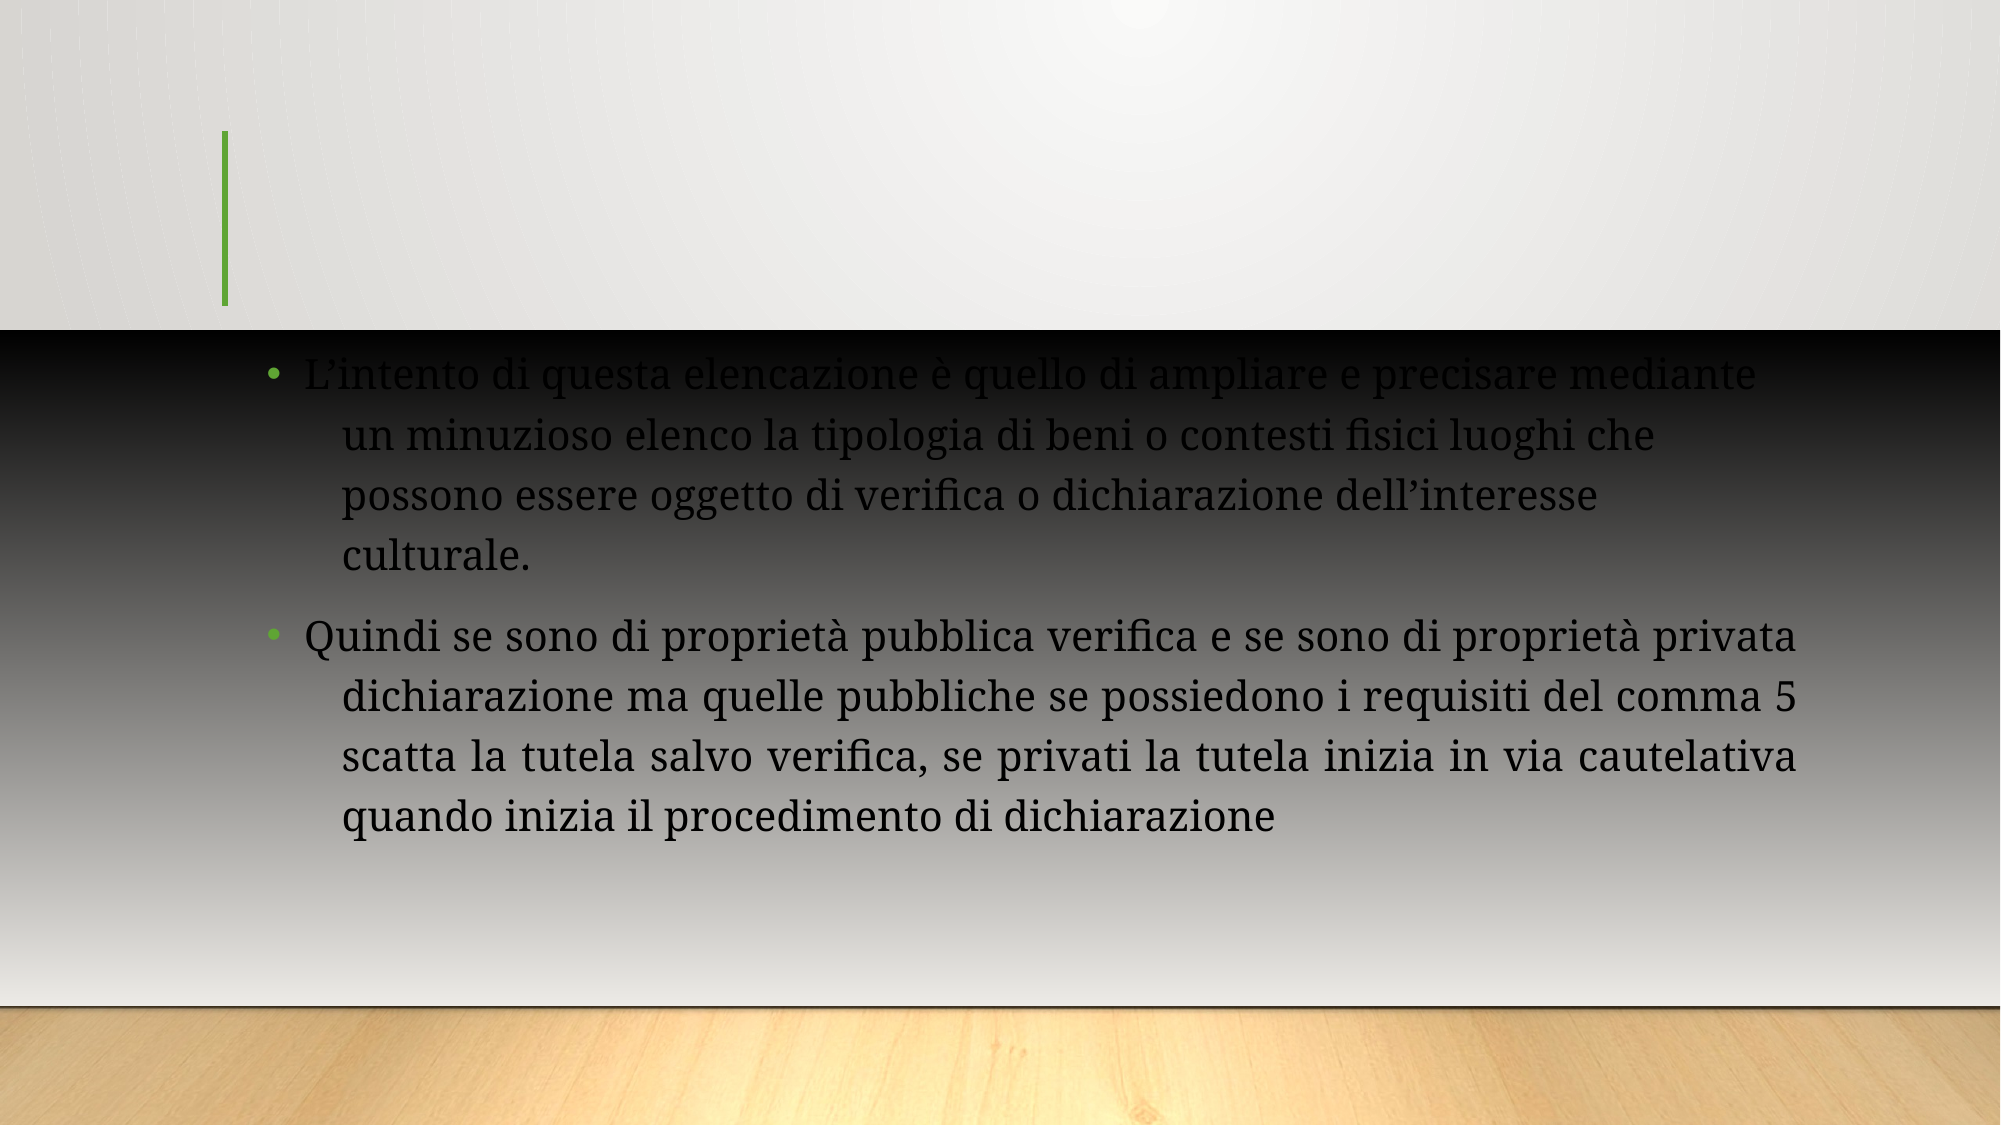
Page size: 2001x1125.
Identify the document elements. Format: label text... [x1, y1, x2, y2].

list L’intento di questa elencazione è quello di ampliare e precisare mediante un minuzioso elenco la tipologia di beni o contesti fisici luoghi che possono essere oggetto di verifica o dichiarazione dell’interesse culturale. Quindi se sono di proprietà pubblica verifica e se sono di proprietà privata dichiarazione ma quelle pubbliche se possiedono i requisiti del comma 5 scatta la tutela salvo verifica, se privati la tutela inizia in via cautelativa quando inizia il procedimento di dichiarazione [251, 330, 1814, 897]
